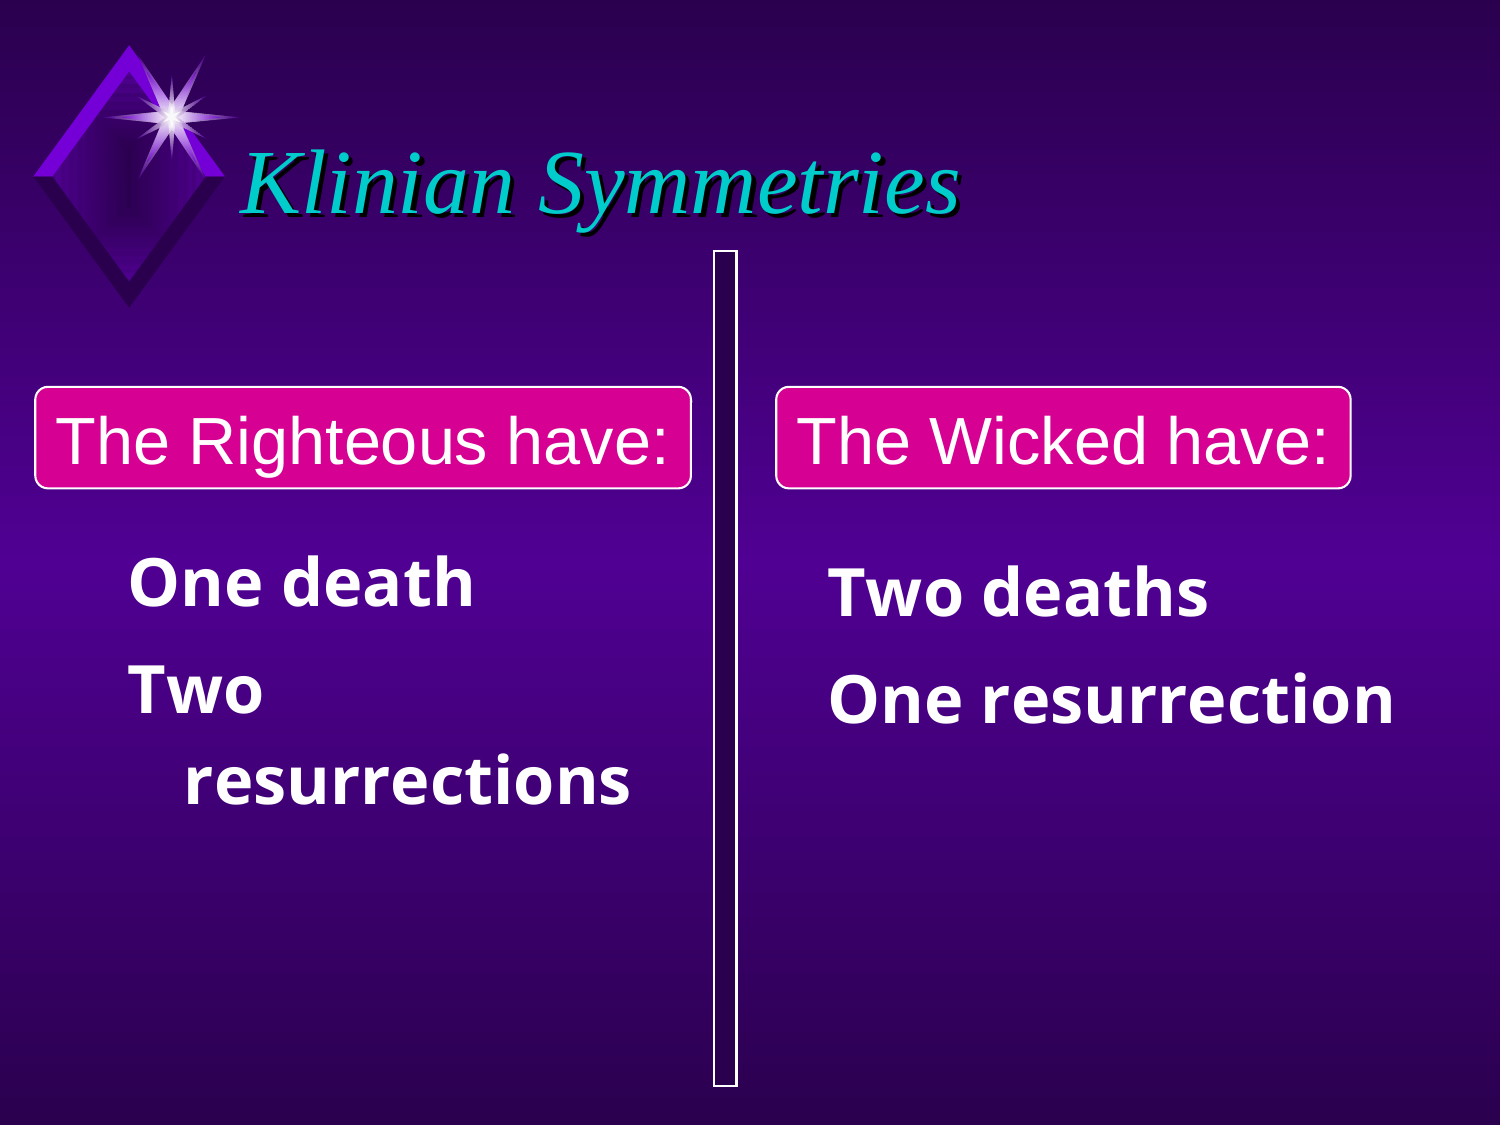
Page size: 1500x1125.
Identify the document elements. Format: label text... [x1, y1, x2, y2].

list Two deaths One resurrection [812, 537, 1481, 888]
text_box The Righteous have: [35, 386, 691, 489]
list One death Two resurrections [112, 527, 713, 865]
title Klinian Symmetries [224, 78, 1388, 288]
text_box [713, 251, 737, 1087]
text_box The Wicked have: [776, 386, 1351, 489]
